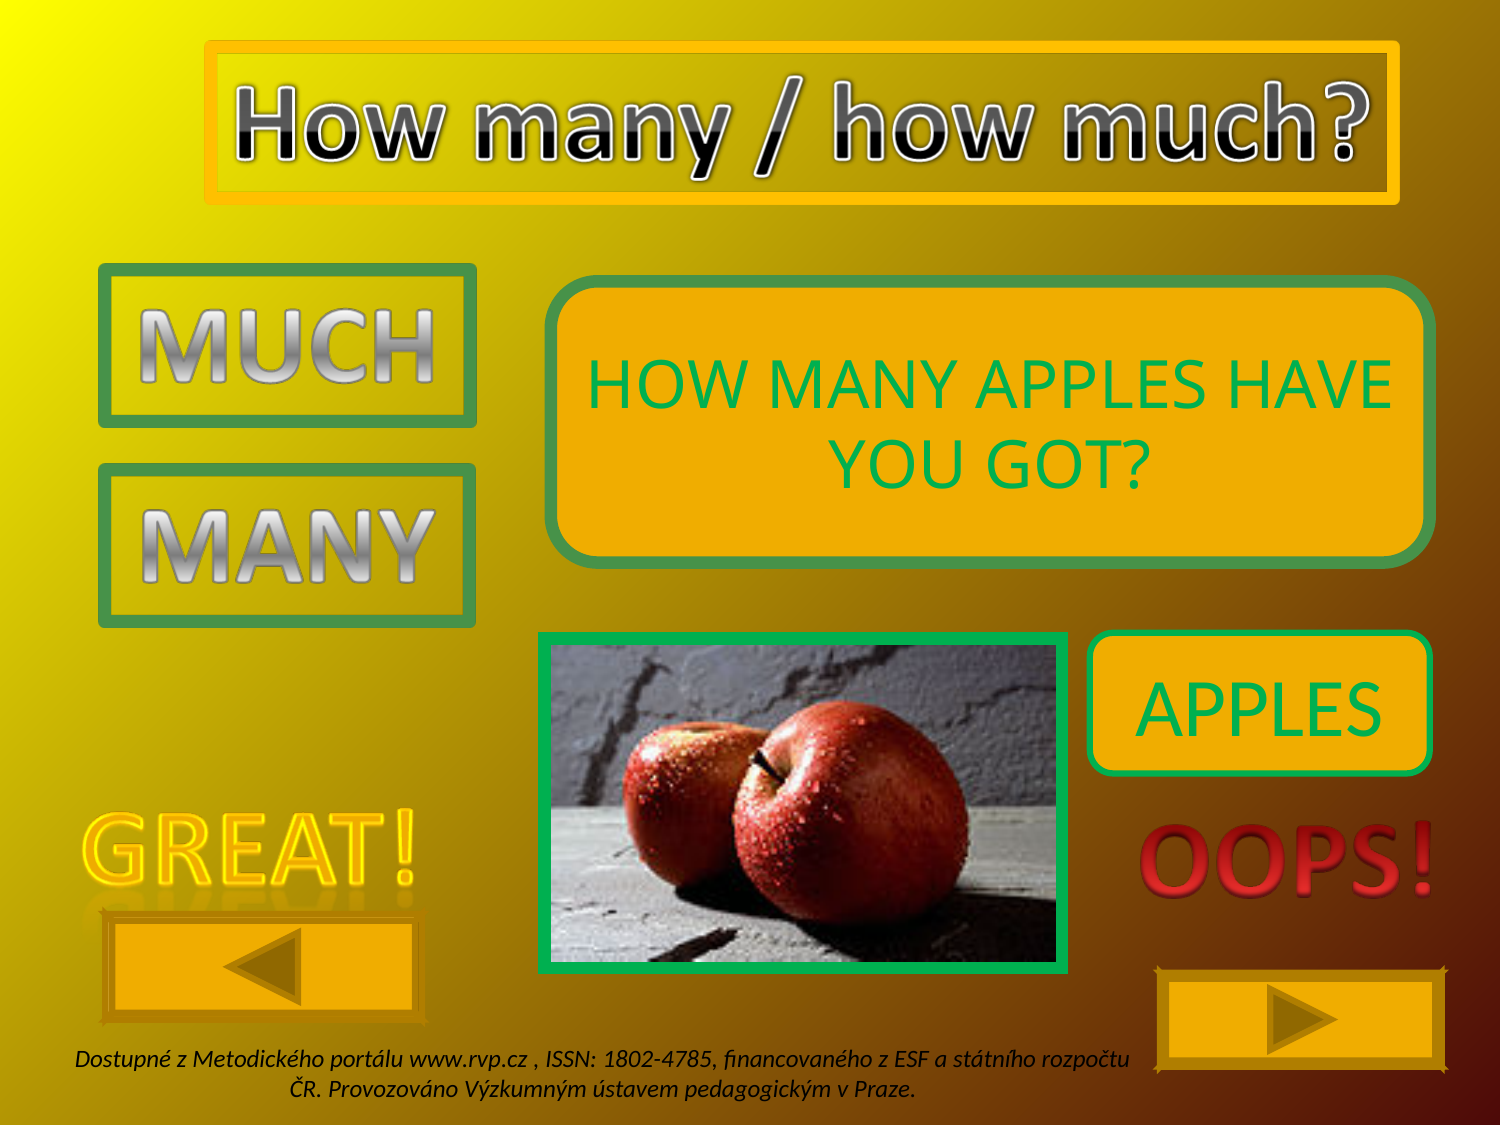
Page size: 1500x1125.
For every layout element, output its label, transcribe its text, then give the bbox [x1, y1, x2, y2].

text_box APPLES [1089, 632, 1430, 774]
picture [65, 240, 509, 429]
picture [1068, 756, 1500, 939]
text_box Dostupné z Metodického portálu www.rvp.cz , ISSN: 1802-4785, financovaného z ESF a státního rozpočtu ČR. Provozováno Výzkumným ústavem pedagogickým v Praze. [58, 1042, 1149, 1103]
picture [3, 741, 497, 1039]
picture [155, 10, 1449, 206]
text_box HOW MANY APPLES HAVE YOU GOT? [550, 281, 1430, 563]
picture [67, 440, 506, 629]
text_box [1161, 972, 1442, 1067]
picture [550, 644, 1056, 962]
text_box [107, 914, 422, 1020]
